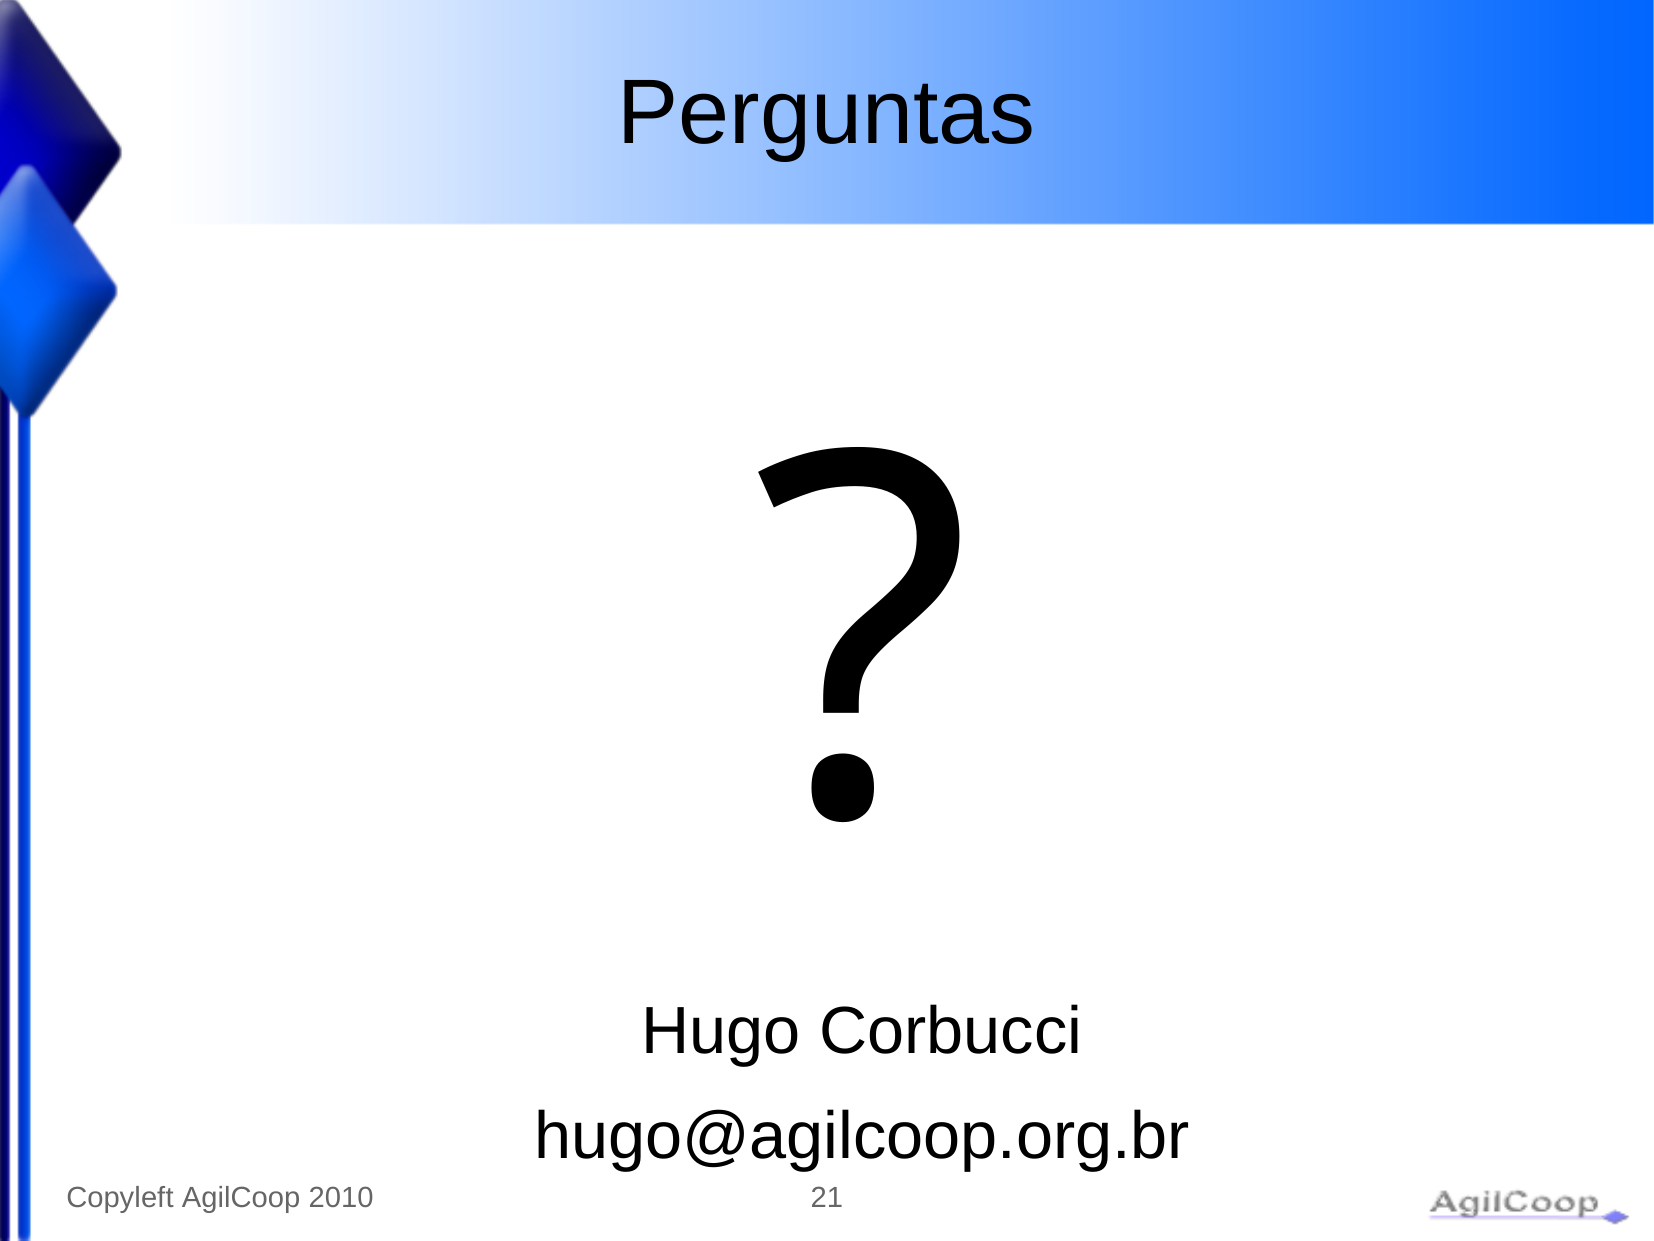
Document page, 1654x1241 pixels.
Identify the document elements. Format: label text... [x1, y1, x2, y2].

list ? Hugo Corbucci hugo@agilcoop.org.br [118, 271, 1607, 1108]
title Perguntas [82, 8, 1571, 216]
picture [0, 0, 1654, 1241]
